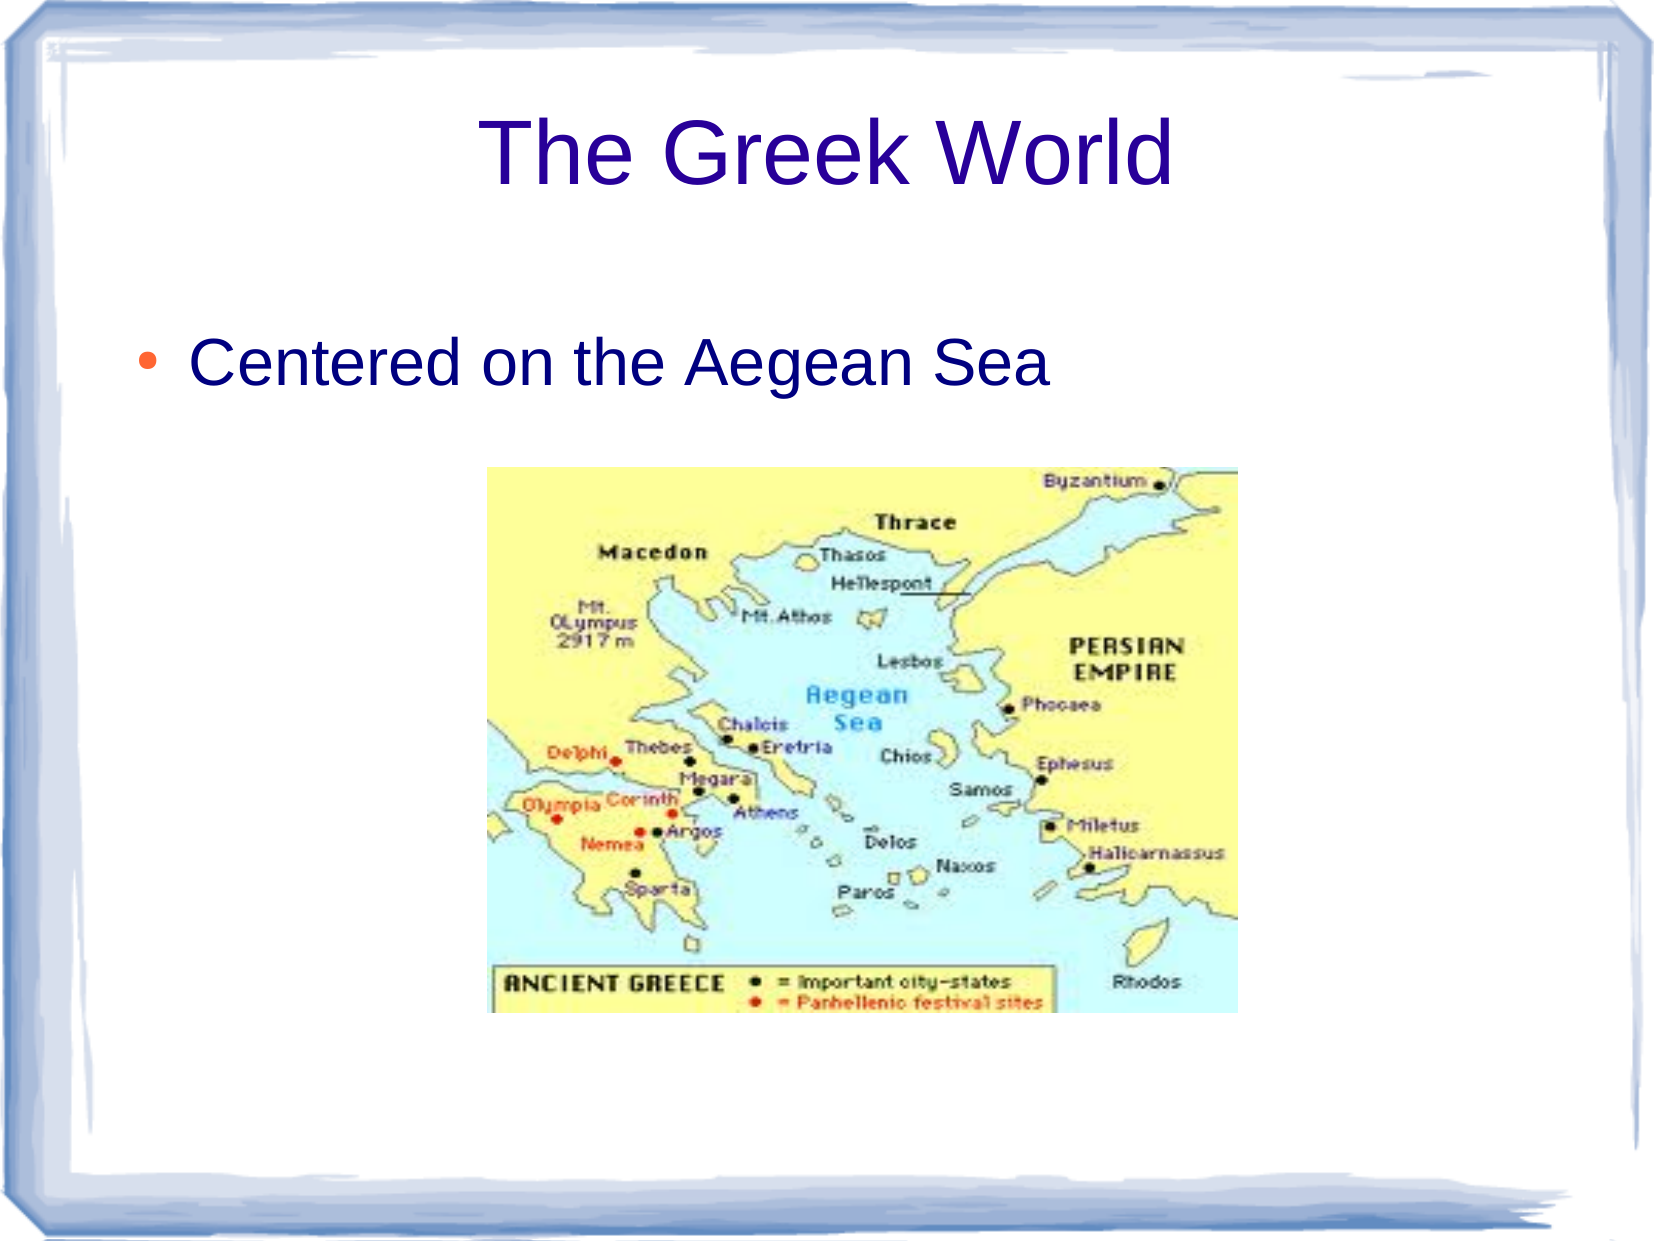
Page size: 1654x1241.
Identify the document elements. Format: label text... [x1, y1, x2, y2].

picture [0, 0, 1654, 1241]
title The Greek World [82, 56, 1571, 250]
list Centered on the Aegean Sea [118, 324, 1571, 990]
